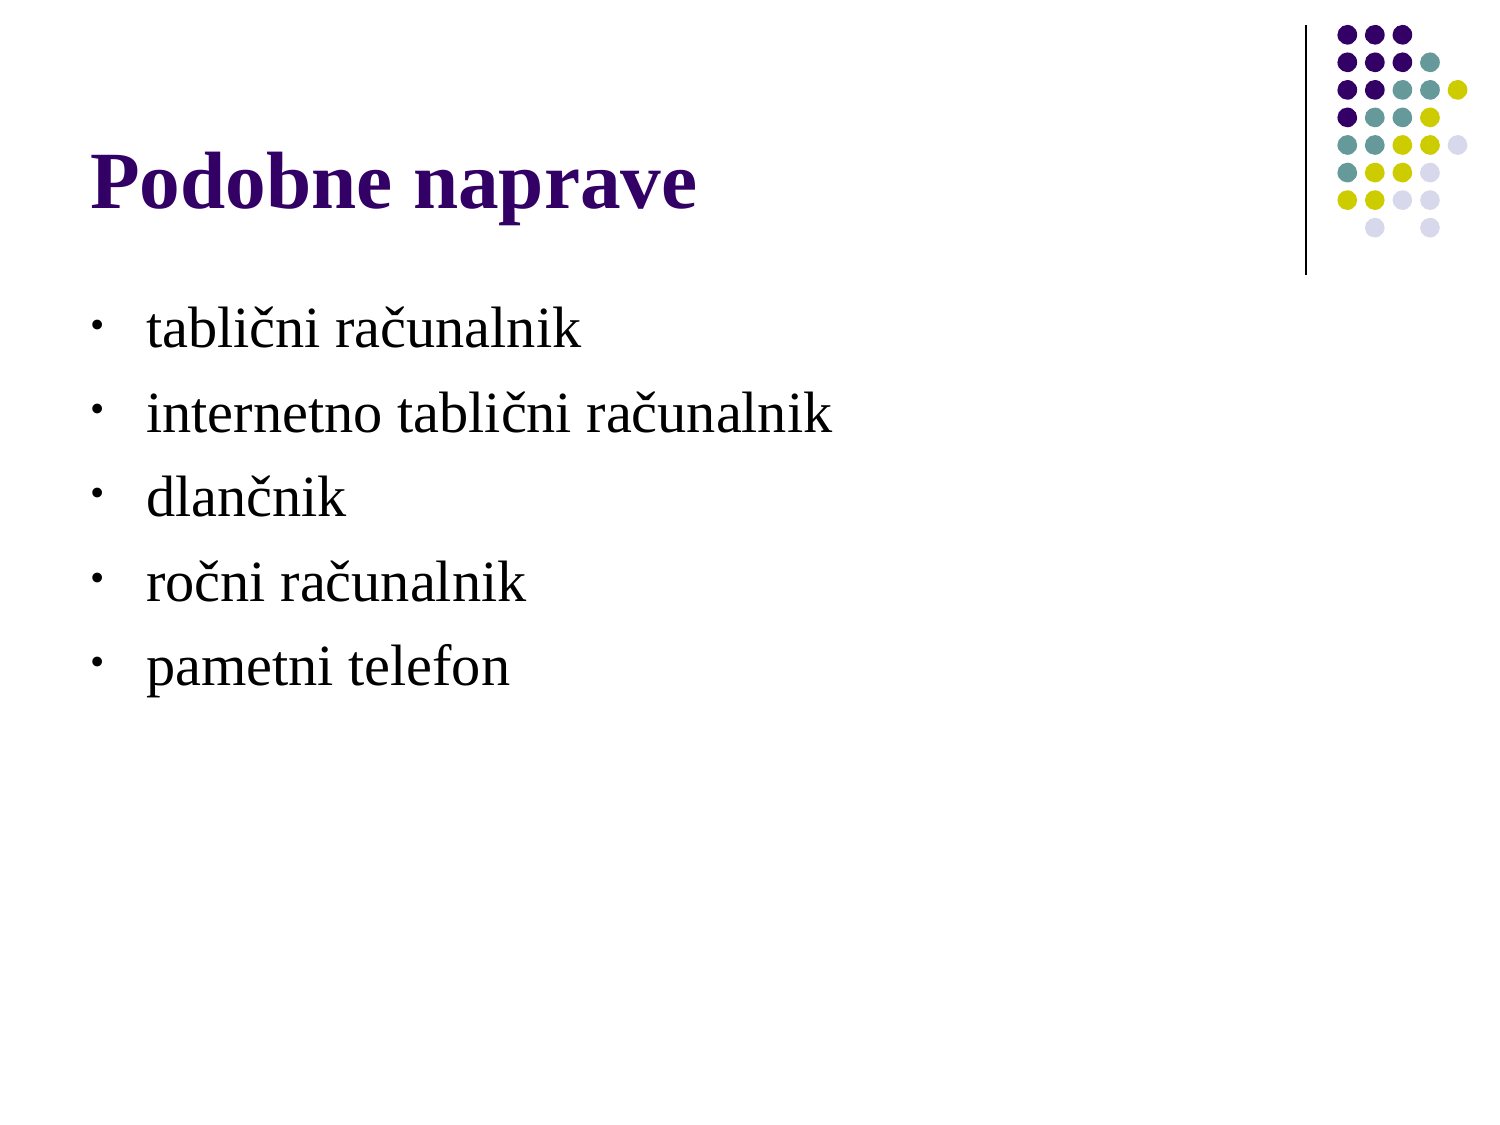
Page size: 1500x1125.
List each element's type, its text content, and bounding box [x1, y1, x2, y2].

title Podobne naprave [74, 20, 1313, 233]
list tablični računalnik internetno tablični računalnik dlančnik ročni računalnik pametni telefon [75, 282, 1426, 1006]
